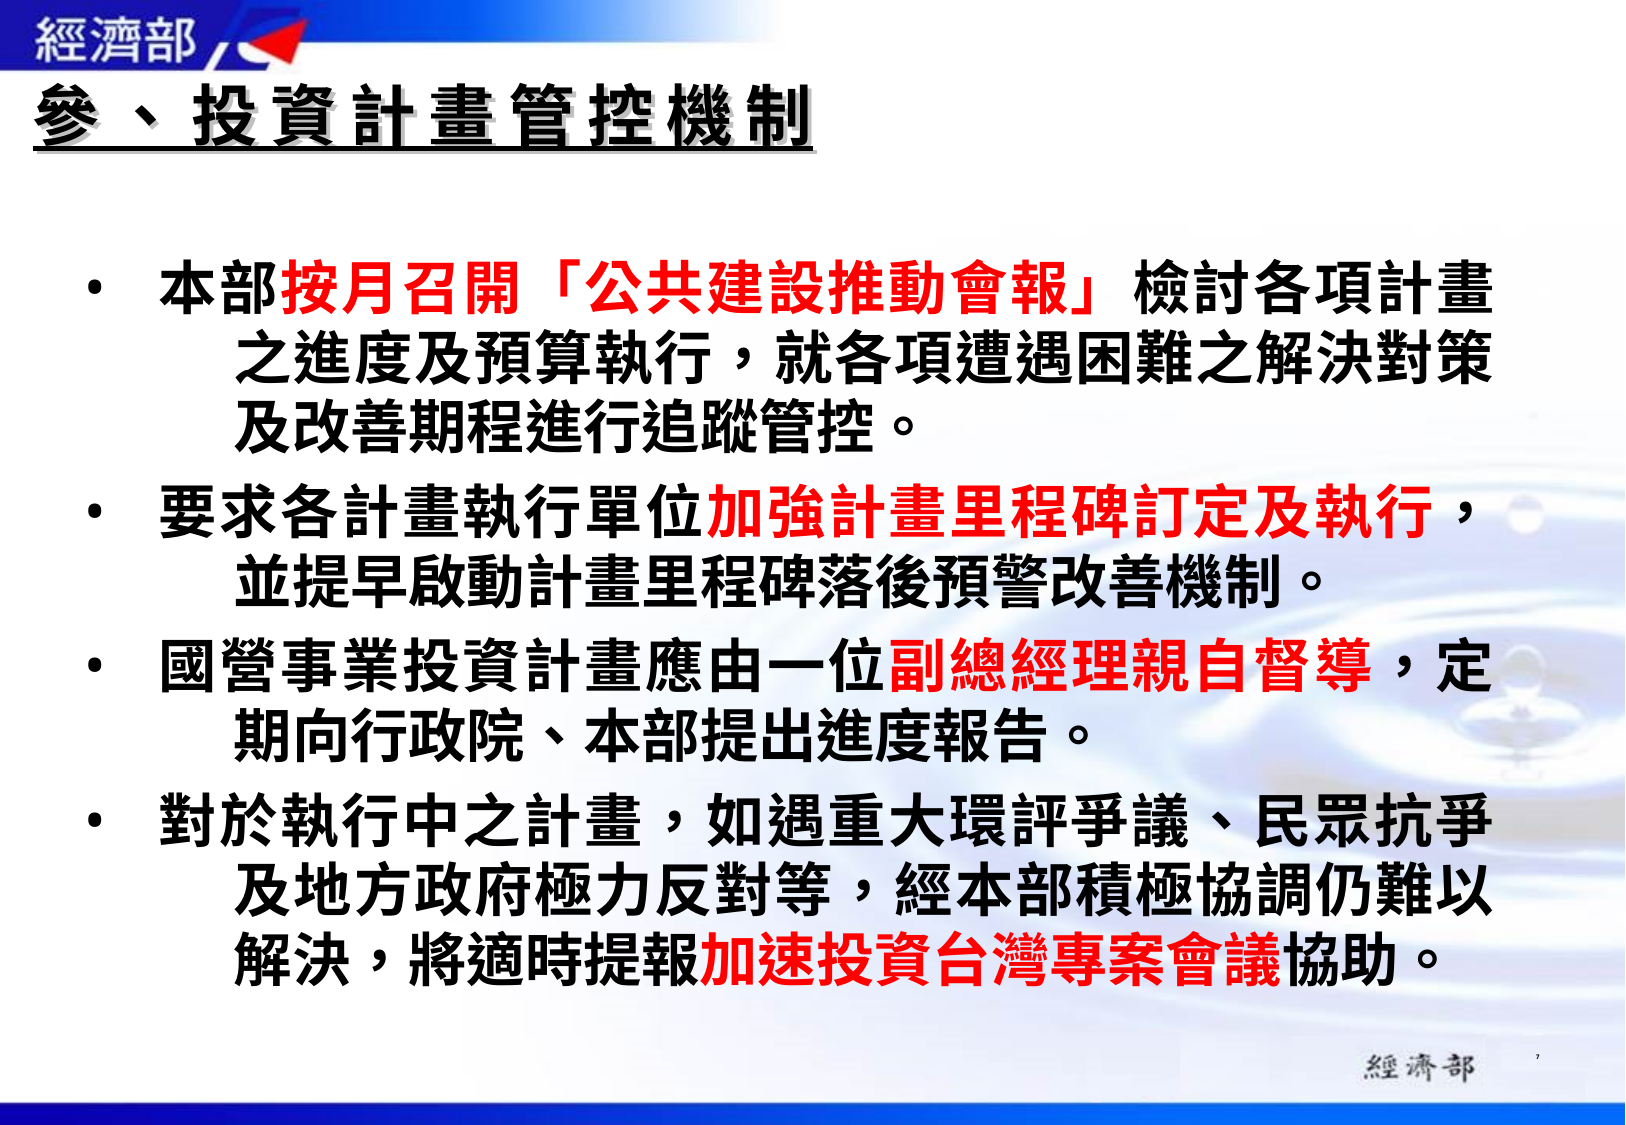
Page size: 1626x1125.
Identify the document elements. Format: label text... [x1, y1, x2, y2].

title 參、投資計畫管控機制 [0, 66, 1625, 149]
list 本部按月召開「公共建設推動會報」檢討各項計畫之進度及預算執行，就各項遭遇困難之解決對策及改善期程進行追蹤管控。 要求各計畫執行單位加強計畫里程碑訂定及執行，並提早啟動計畫里程碑落後預警改善機制。 國營事業投資計畫應由一位副總經理親自督導，定期向行政院、本部提出進度報告。 對於執行中之計畫，如遇重大環評爭議、民眾抗爭及地方政府極力反對等，經本部積極協調仍難以解決，將適時提報加速投資台灣專案會議協助。 [32, 243, 1510, 1035]
text_box 7 [1502, 1046, 1610, 1090]
